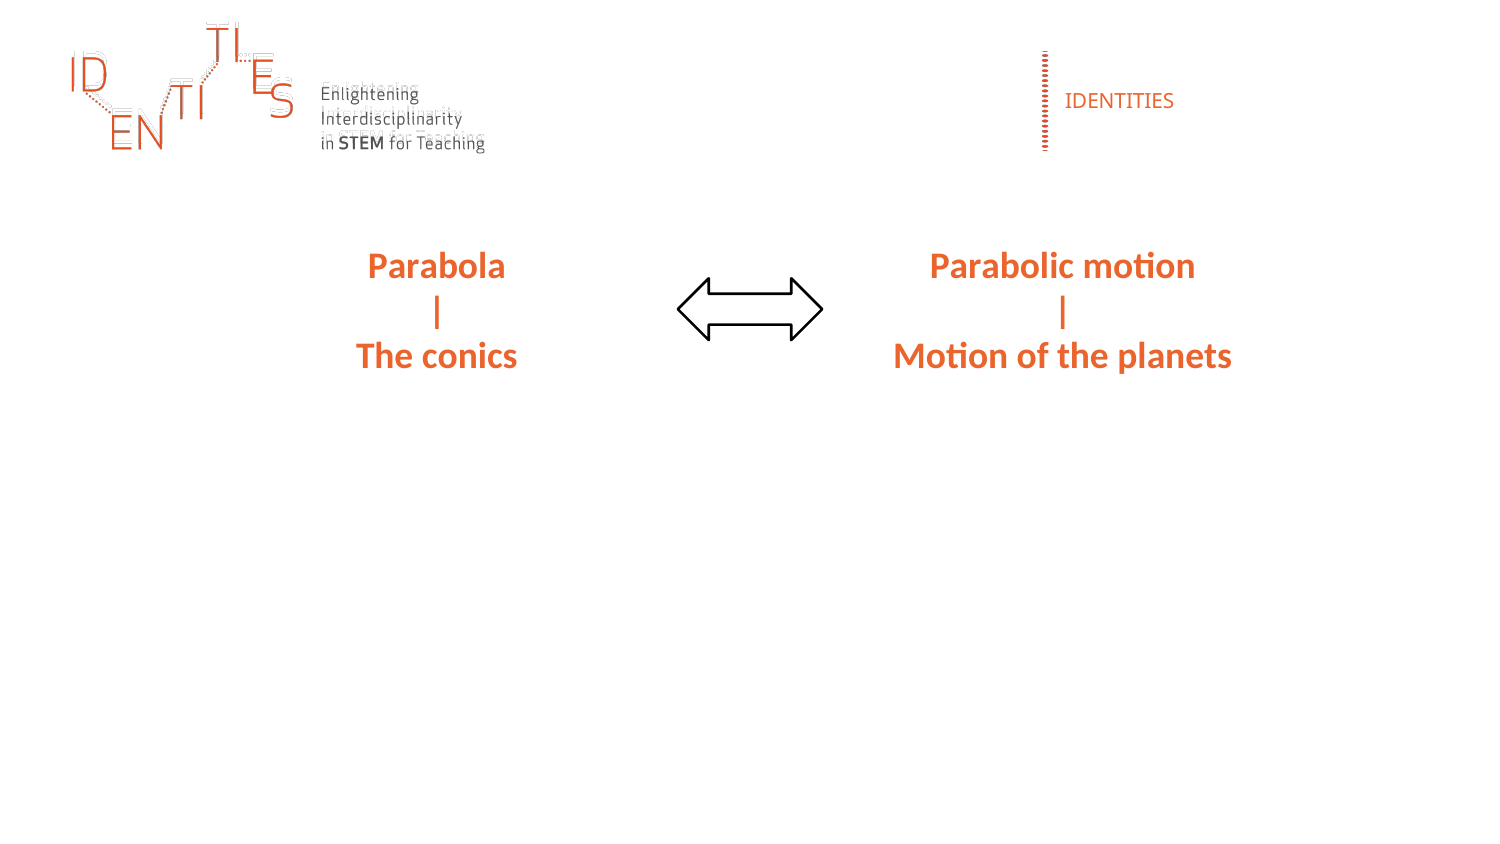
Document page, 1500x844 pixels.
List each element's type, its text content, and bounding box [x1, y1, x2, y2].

picture [1042, 51, 1051, 151]
text_box Parabolic motion | Motion of the planets [822, 233, 1304, 385]
text_box IDENTITIES [1050, 80, 1472, 120]
picture [71, 18, 485, 157]
text_box Parabola | The conics [196, 233, 678, 385]
